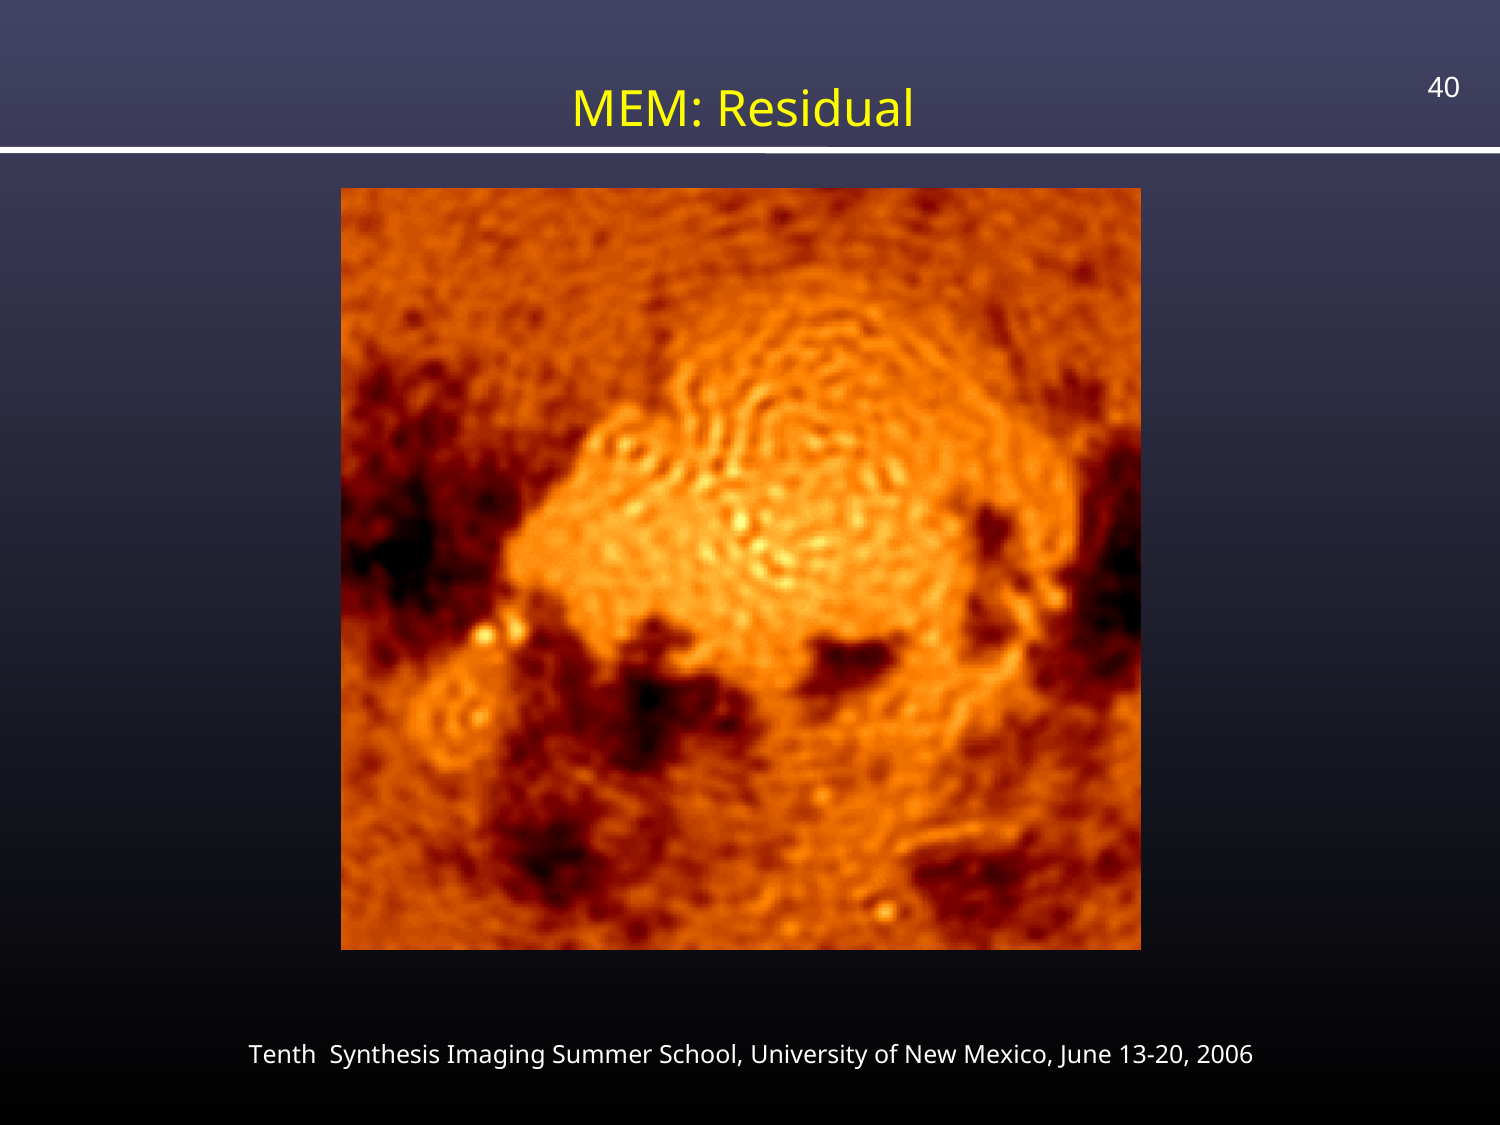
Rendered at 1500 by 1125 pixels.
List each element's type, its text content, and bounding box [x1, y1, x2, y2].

picture [341, 188, 1141, 950]
title MEM: Residual [112, 62, 1375, 151]
